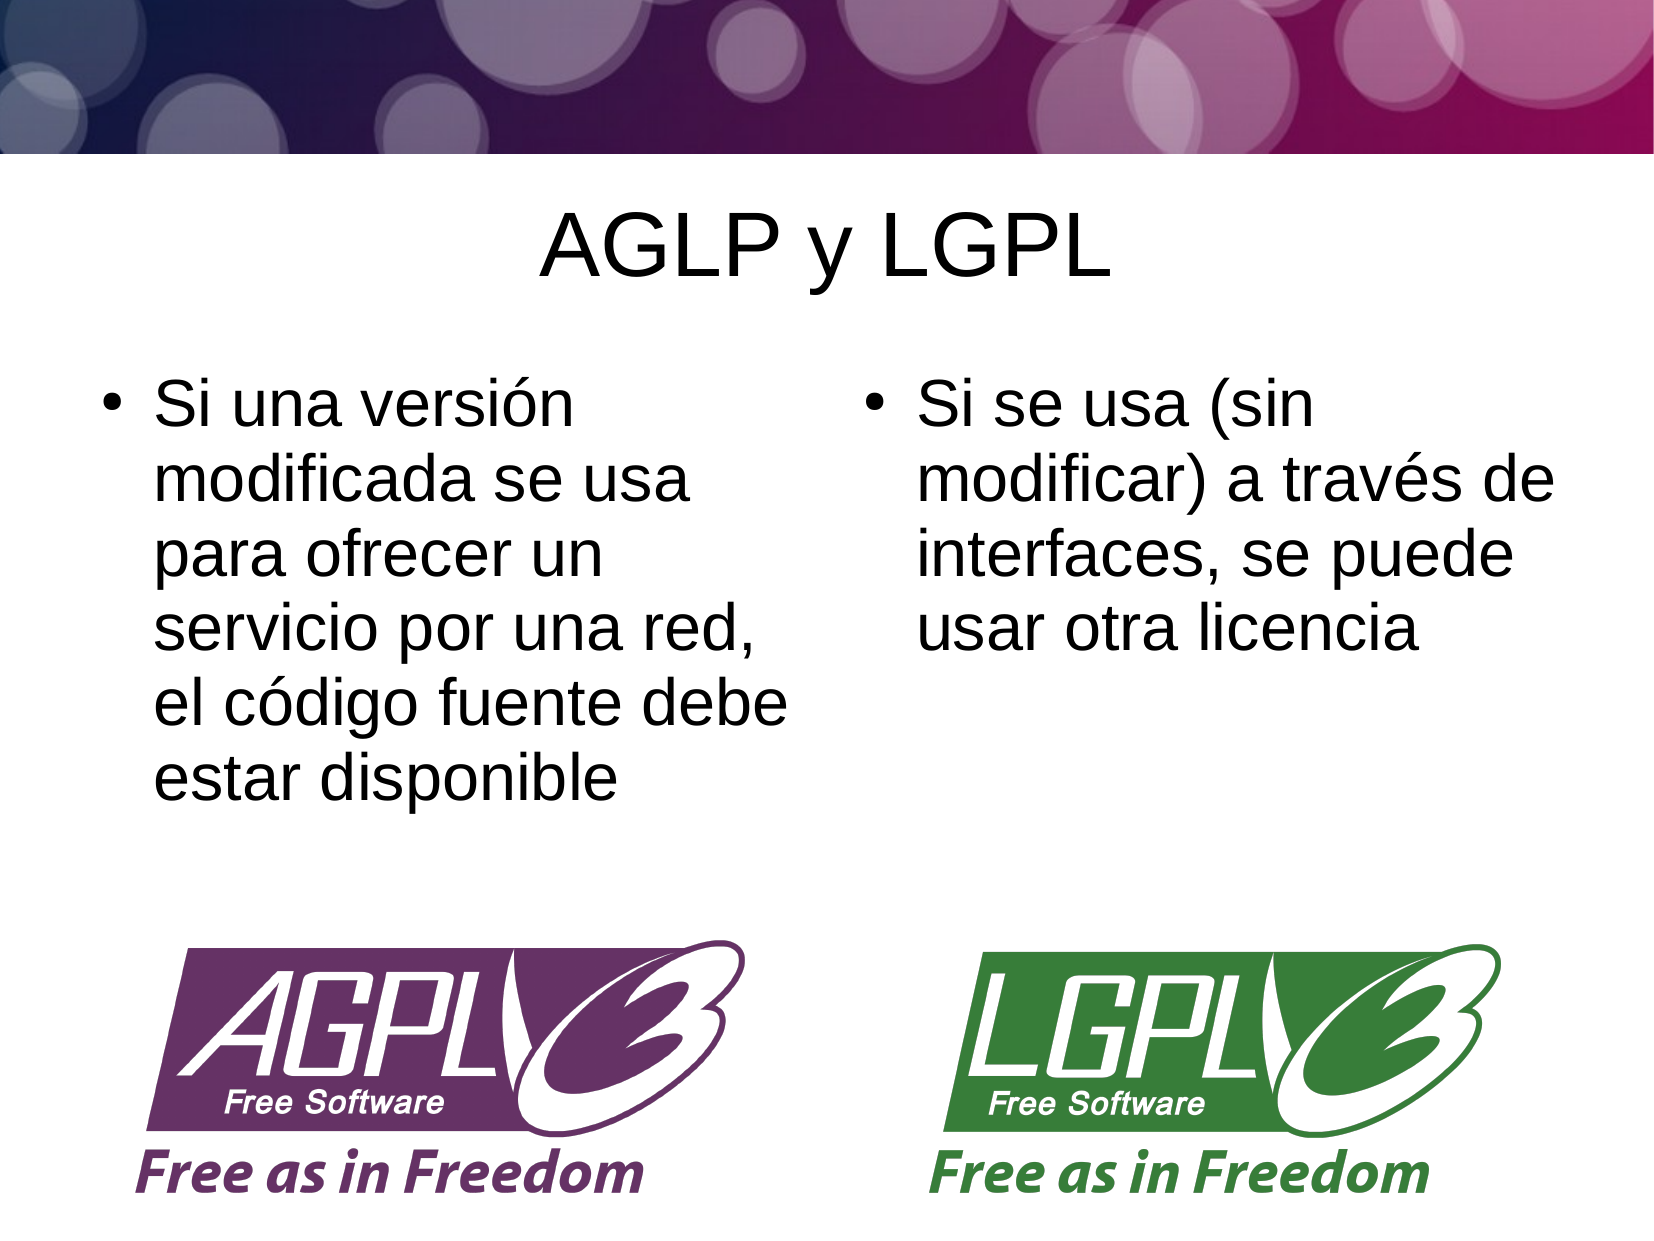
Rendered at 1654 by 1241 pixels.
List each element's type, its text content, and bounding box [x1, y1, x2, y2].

list Si se usa (sin modificar) a través de interfaces, se puede usar otra licencia [845, 366, 1572, 1087]
picture [929, 944, 1501, 1193]
title AGLP y LGPL [82, 159, 1571, 331]
list Si una versión modificada se usa para ofrecer un servicio por una red, el código fuente debe estar disponible [82, 366, 809, 1087]
picture [135, 940, 745, 1193]
picture [0, 0, 1654, 154]
